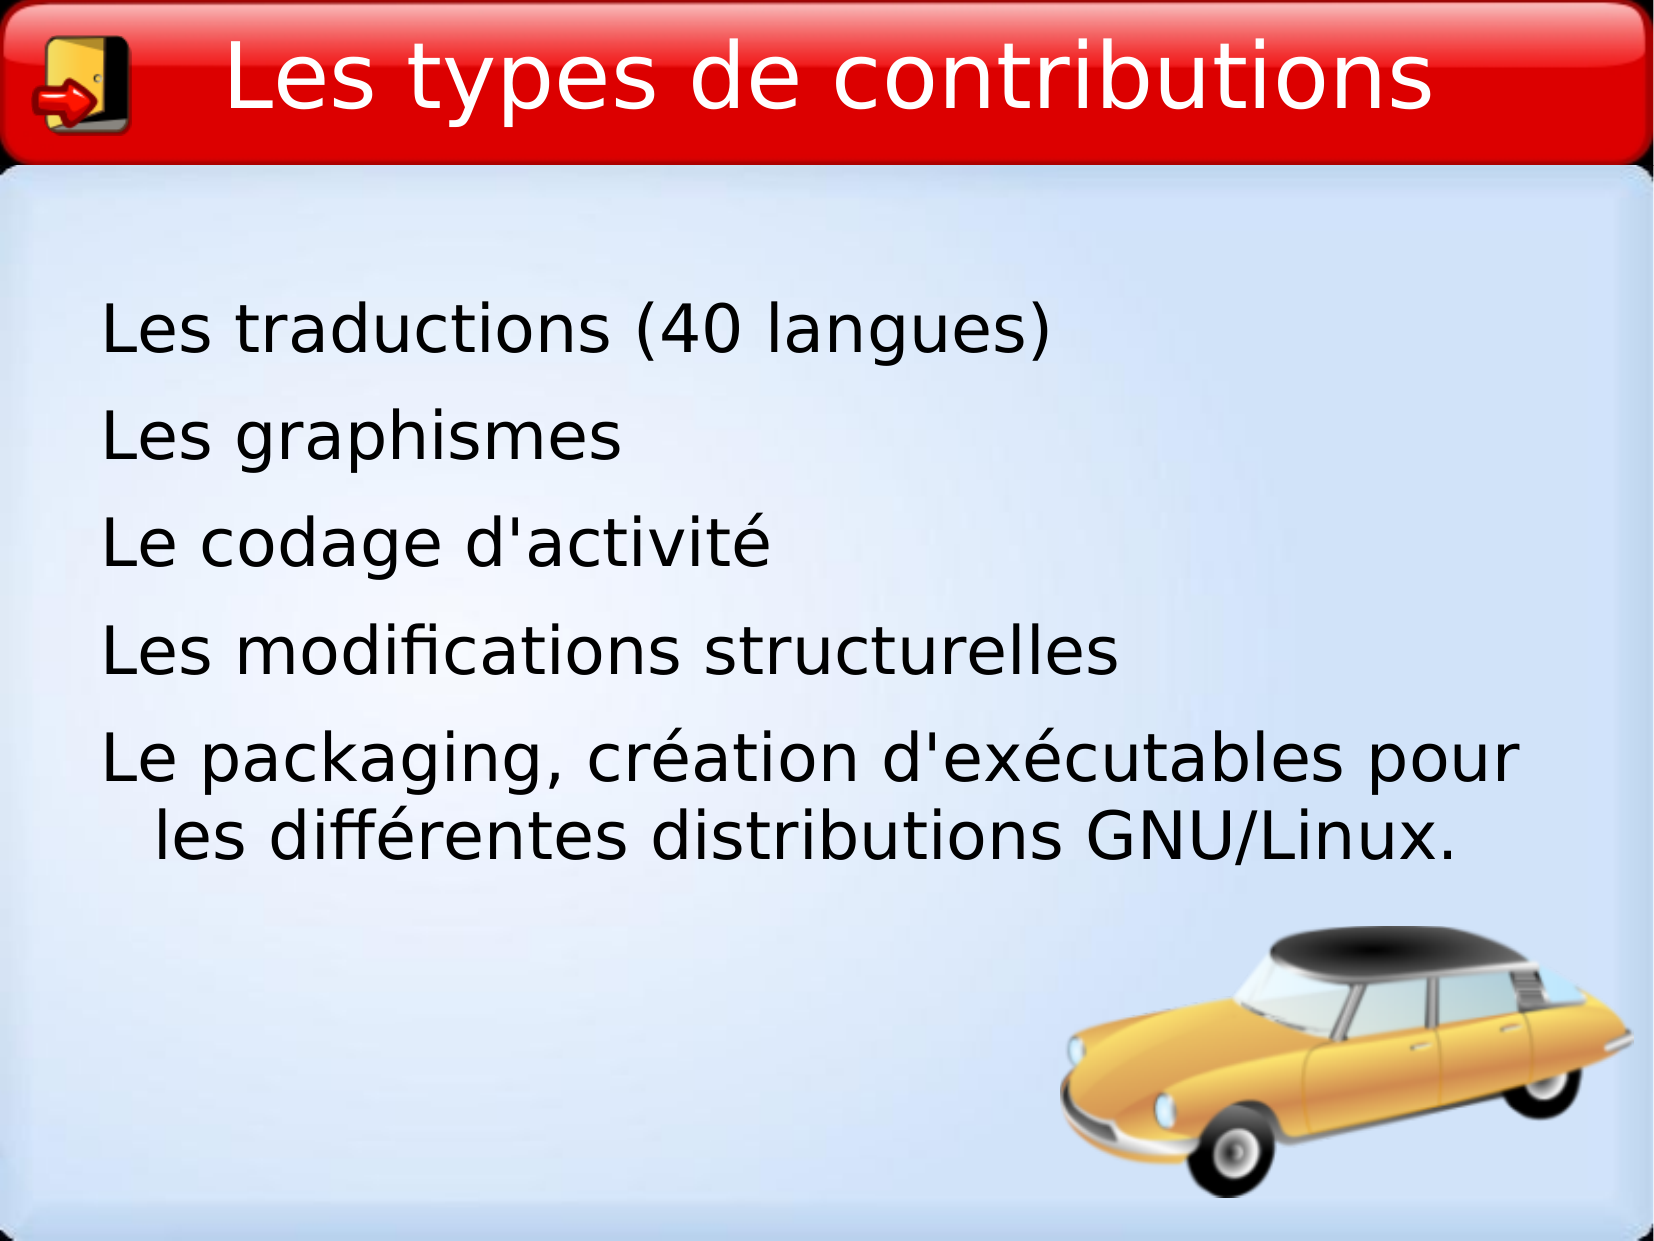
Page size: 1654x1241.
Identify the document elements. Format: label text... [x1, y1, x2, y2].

picture [0, 0, 1654, 1241]
list Les traductions (40 langues) Les graphismes Le codage d'activité Les modifications structurelles Le packaging, création d'exécutables pour les différentes distributions GNU/Linux. [82, 290, 1571, 1109]
title Les types de contributions [85, 16, 1574, 137]
